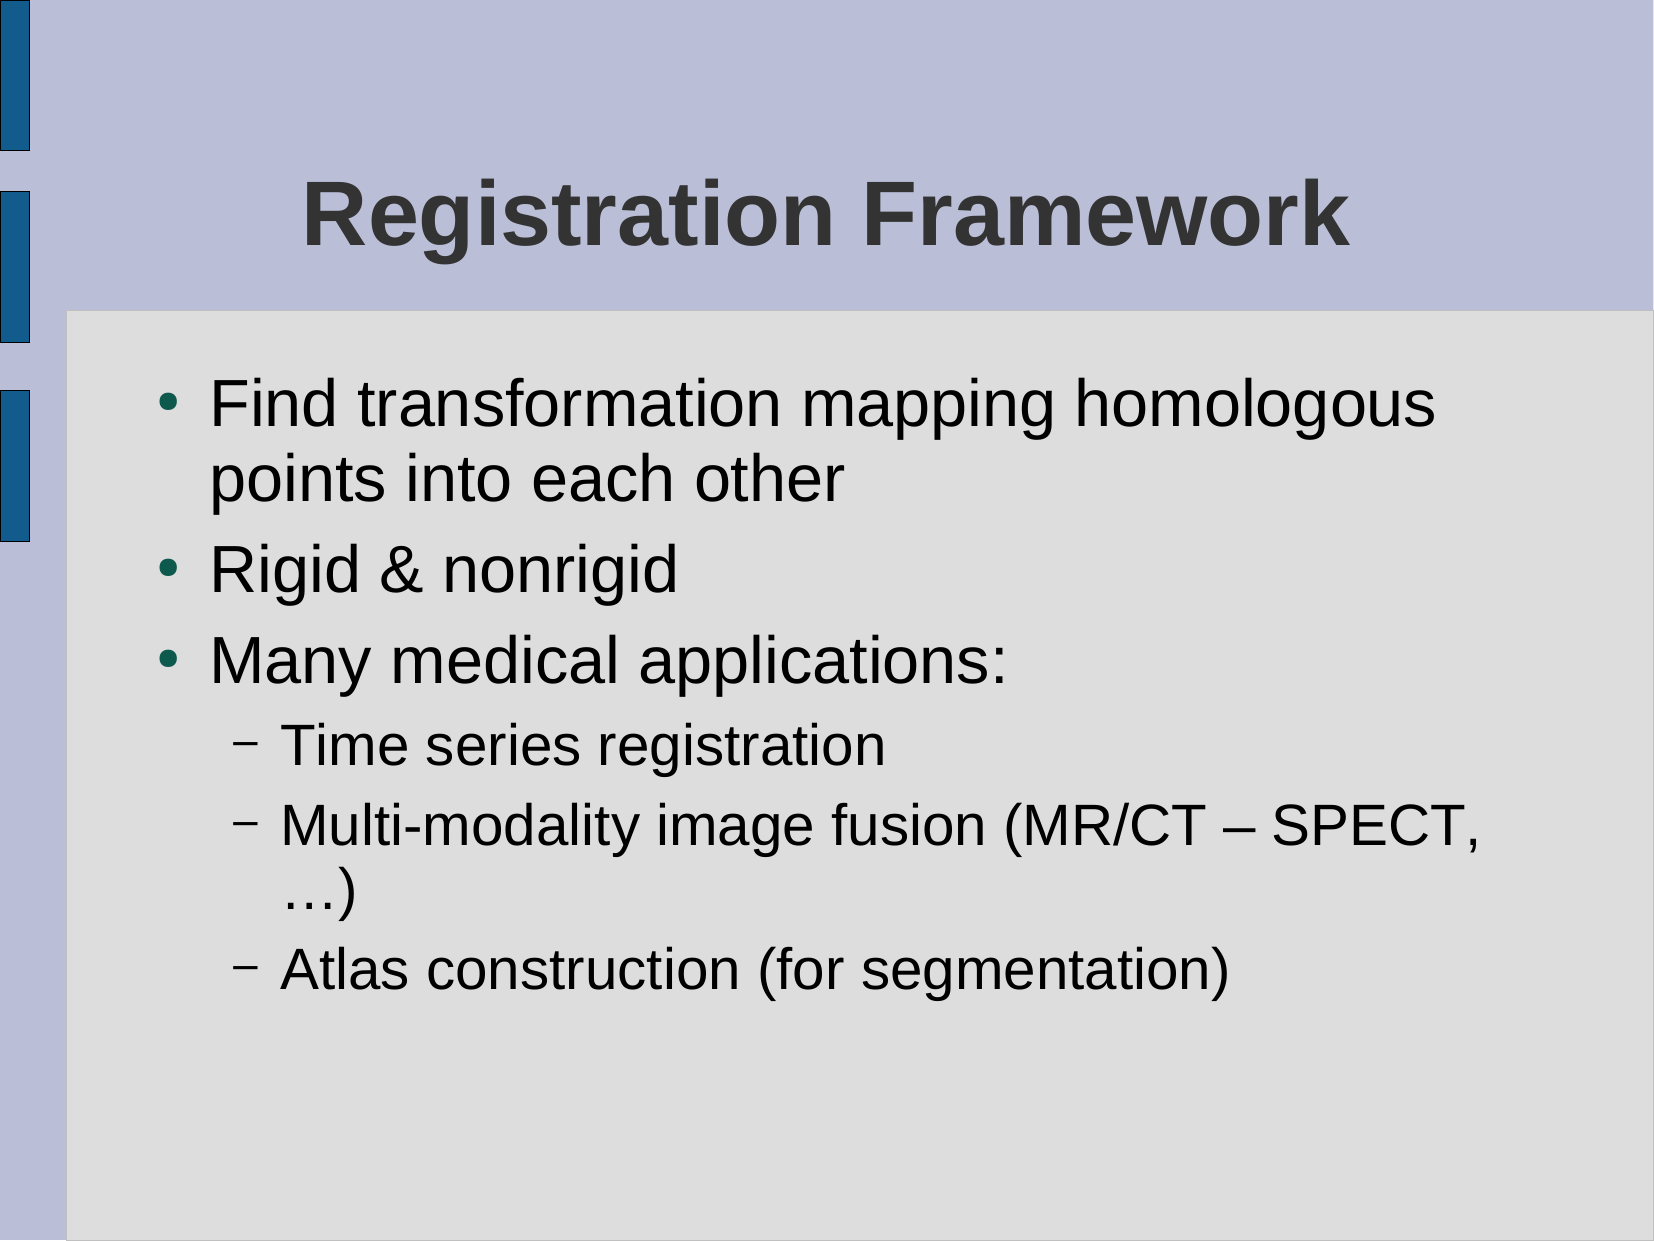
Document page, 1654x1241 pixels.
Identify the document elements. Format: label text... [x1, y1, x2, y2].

list Find transformation mapping homologous points into each other Rigid & nonrigid Many medical applications: Time series registration Multi-modality image fusion (MR/CT – SPECT, …) Atlas construction (for segmentation) [124, 358, 1530, 1103]
title Registration Framework [124, 144, 1530, 283]
